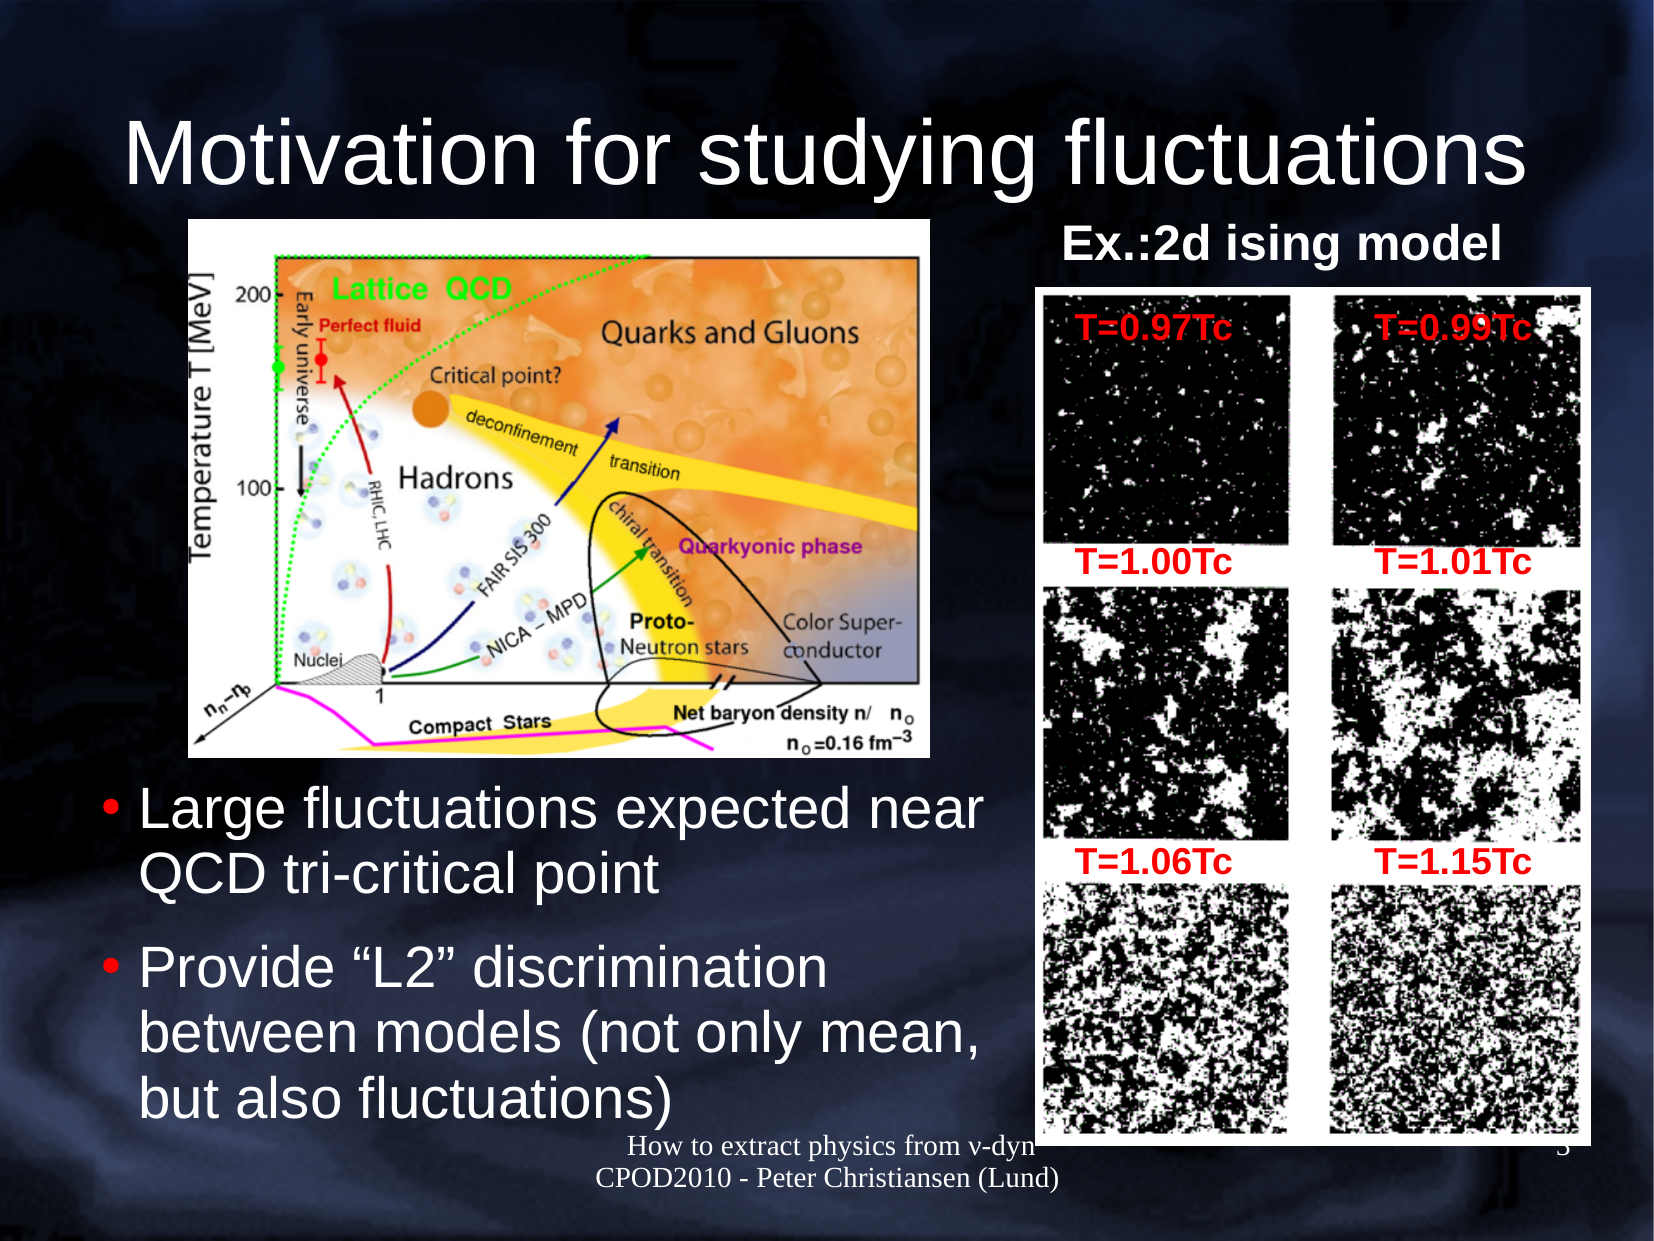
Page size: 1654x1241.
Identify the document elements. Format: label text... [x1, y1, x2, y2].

text_box T=0.97Tc [1059, 299, 1271, 362]
text_box T=0.99Tc [1359, 299, 1571, 362]
picture [0, 0, 1654, 1241]
text_box T=1.00Tc [1059, 533, 1271, 597]
text_box Ex.:2d ising model [1046, 207, 1568, 286]
text_box T=1.15Tc [1359, 832, 1571, 896]
list Large fluctuations expected near QCD tri-critical point Provide “L2” discrimination between models (not only mean, but also fluctuations) [82, 775, 1021, 1131]
text_box T=1.06Tc [1059, 832, 1271, 896]
text_box T=1.01Tc [1359, 533, 1571, 597]
title Motivation for studying fluctuations [82, 49, 1571, 257]
